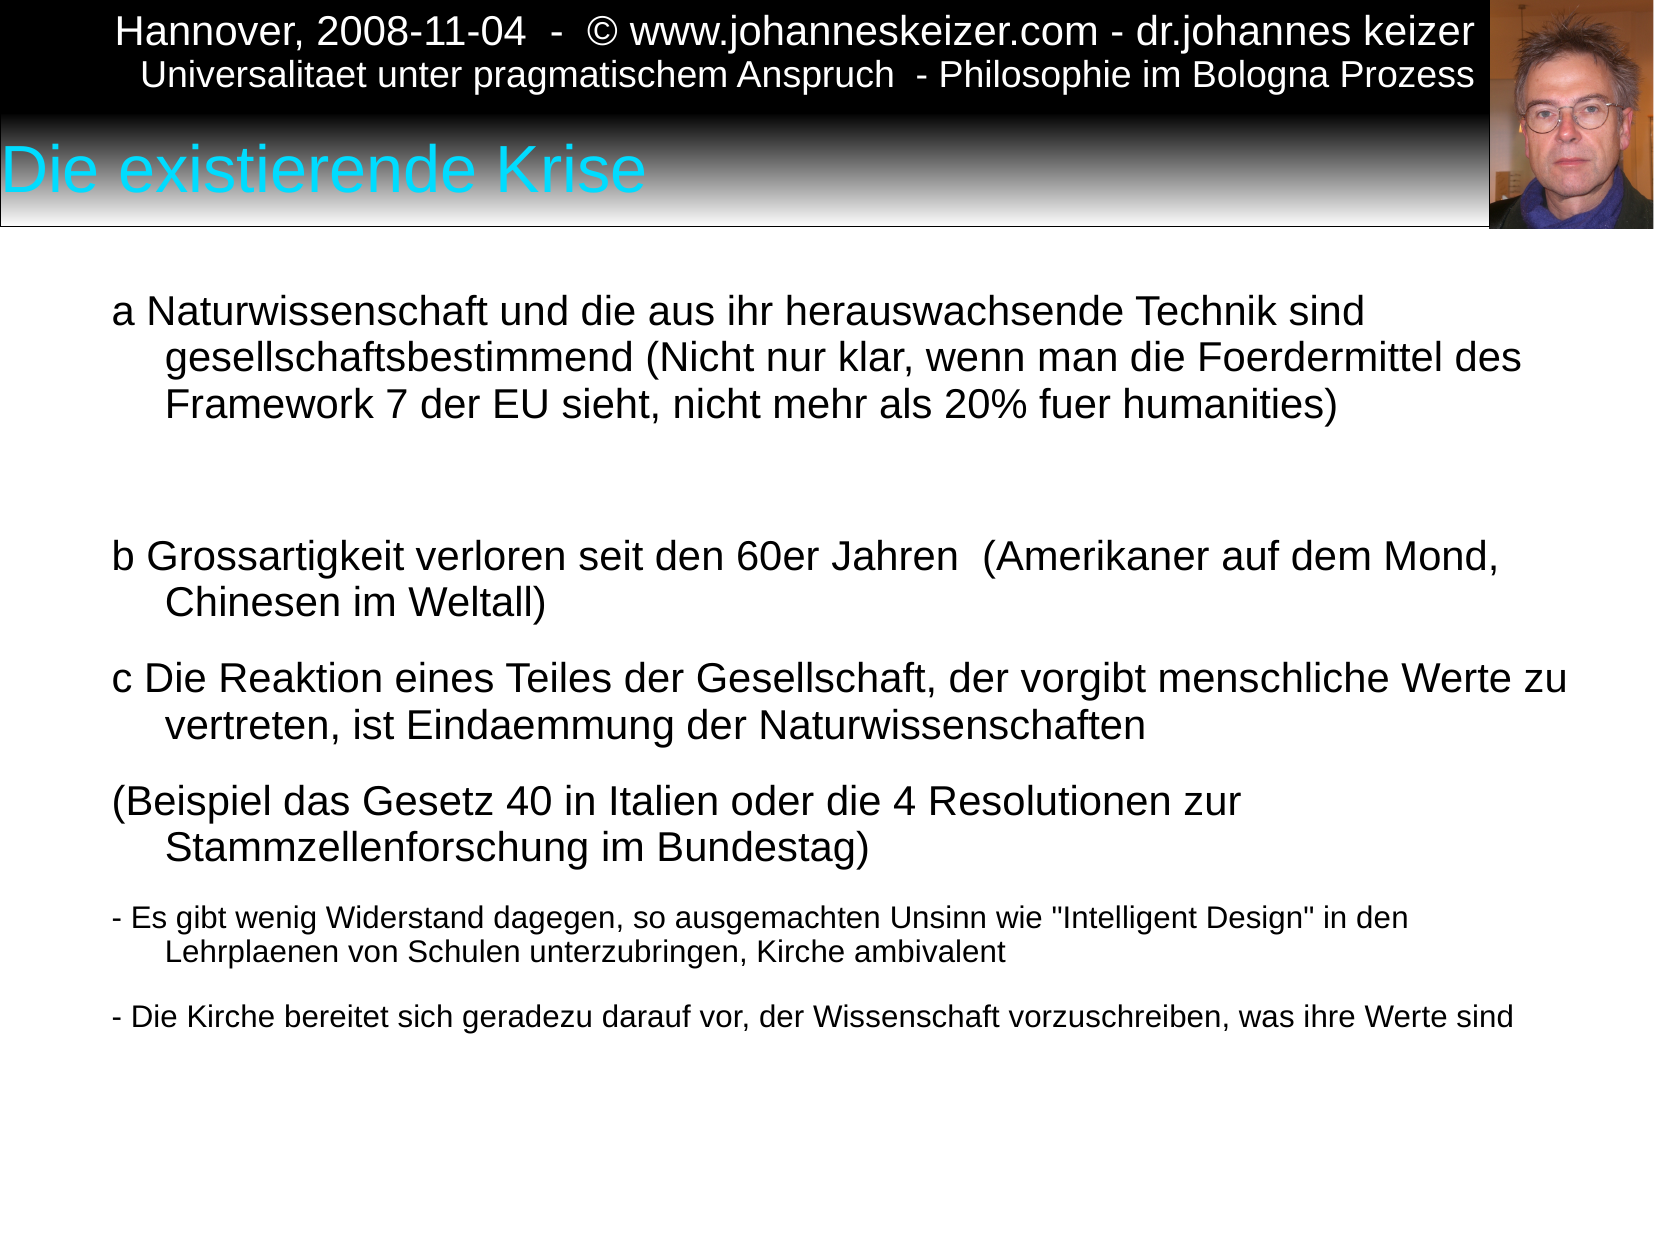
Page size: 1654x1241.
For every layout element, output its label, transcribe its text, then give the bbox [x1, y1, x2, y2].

picture [1489, 0, 1654, 229]
list a Naturwissenschaft und die aus ihr herauswachsende Technik sind gesellschaftsbestimmend (Nicht nur klar, wenn man die Foerdermittel des Framework 7 der EU sieht, nicht mehr als 20% fuer humanities) b Grossartigkeit verloren seit den 60er Jahren (Amerikaner auf dem Mond, Chinesen im Weltall) c Die Reaktion eines Teiles der Gesellschaft, der vorgibt menschliche Werte zu vertreten, ist Eindaemmung der Naturwissenschaften (Beispiel das Gesetz 40 in Italien oder die 4 Resolutionen zur Stammzellenforschung im Bundestag) - Es gibt wenig Widerstand dagegen, so ausgemachten Unsinn wie "Intelligent Design" in den Lehrplaenen von Schulen unterzubringen, Kirche ambivalent - Die Kirche bereitet sich geradezu darauf vor, der Wissenschaft vorzuschreiben, was ihre Werte sind [93, 287, 1583, 1102]
title Die existierende Krise [0, 113, 1490, 227]
